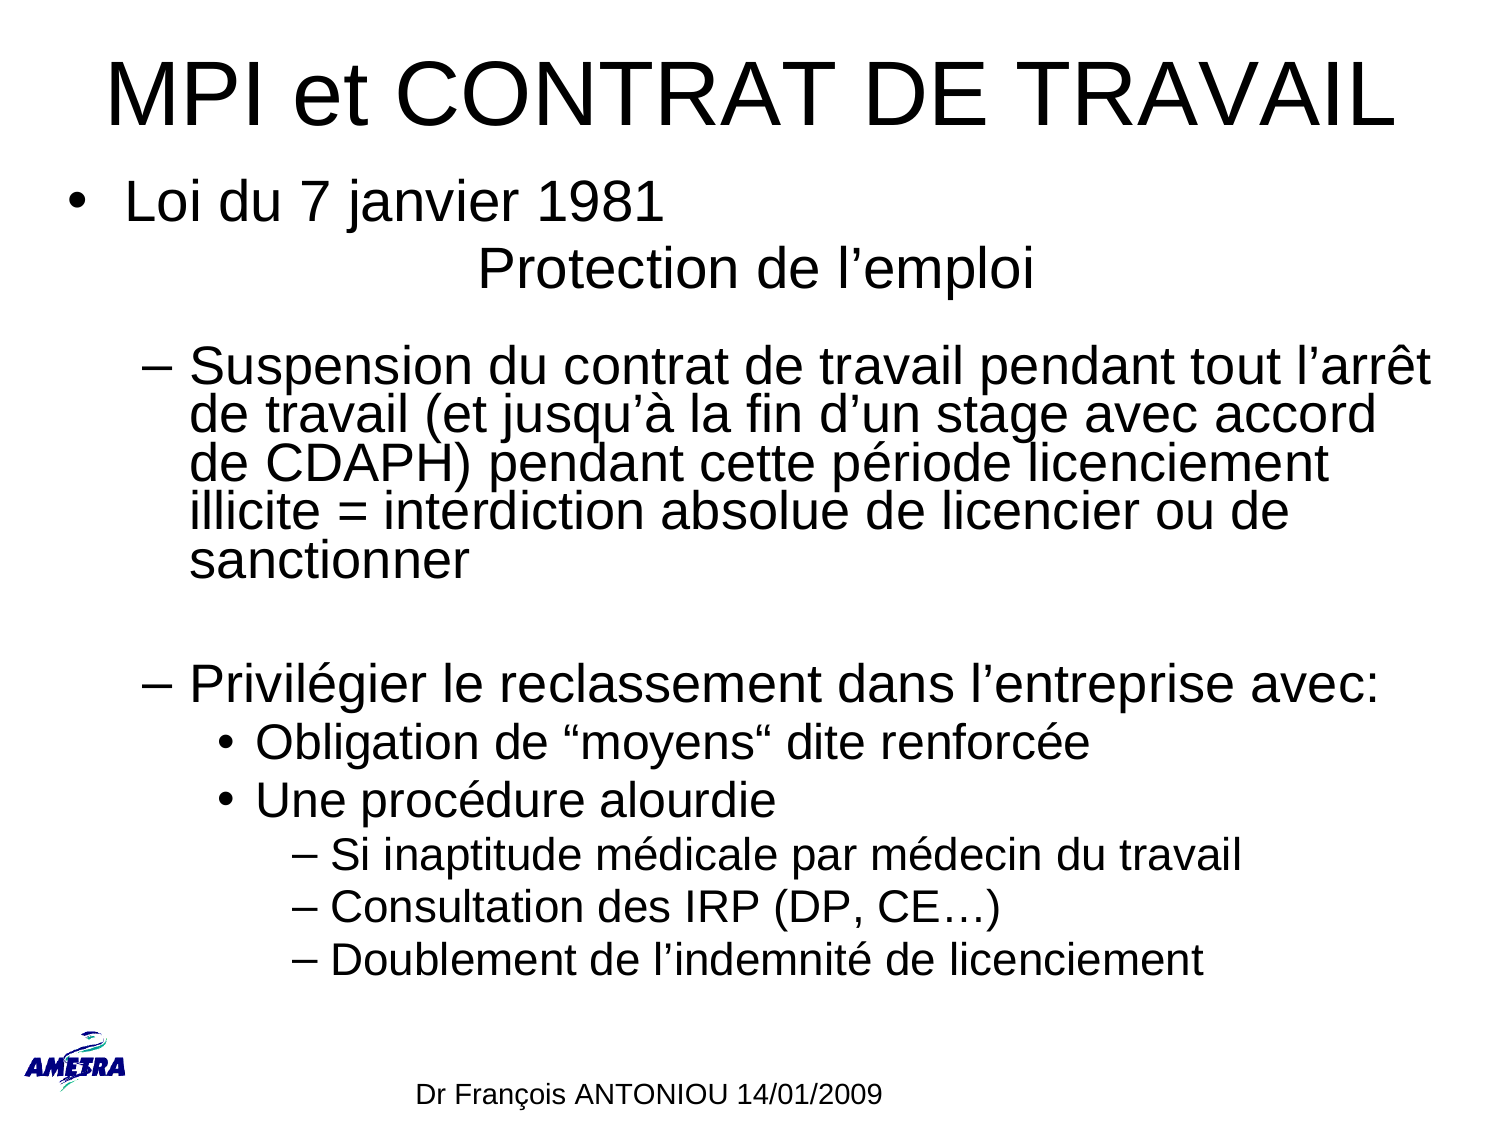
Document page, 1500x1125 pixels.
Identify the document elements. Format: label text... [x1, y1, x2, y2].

title MPI et CONTRAT DE TRAVAIL [76, 0, 1427, 172]
list Loi du 7 janvier 1981 Protection de l’emploi Suspension du contrat de travail pendant tout l’arrêt de travail (et jusqu’à la fin d’un stage avec accord de CDAPH) pendant cette période licenciement illicite = interdiction absolue de licencier ou de sanctionner Privilégier le reclassement dans l’entreprise avec: Obligation de “moyens“ dite renforcée Une procédure alourdie Si inaptitude médicale par médecin du travail Consultation des IRP (DP, CE…) Doublement de l’indemnité de licenciement [53, 172, 1461, 1059]
picture [5, 1009, 148, 1118]
